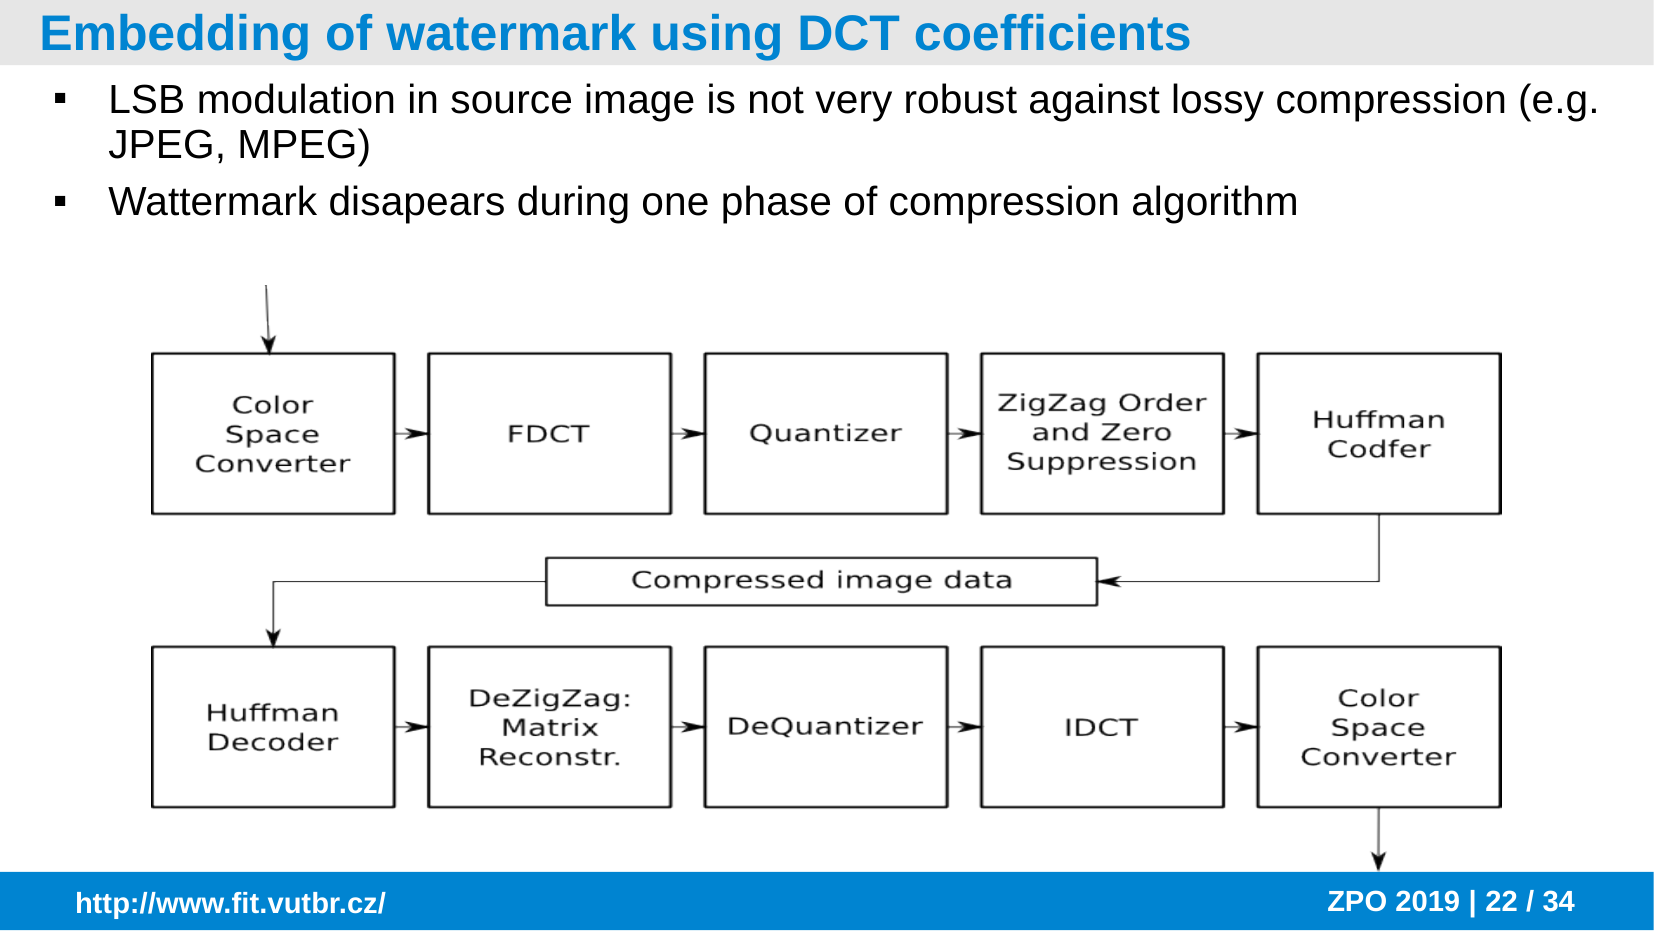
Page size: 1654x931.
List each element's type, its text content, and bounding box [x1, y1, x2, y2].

title Embedding of watermark using DCT coefficients [39, 4, 1615, 61]
list LSB modulation in source image is not very robust against lossy compression (e.g. JPEG, MPEG) Wattermark disapears during one phase of compression algorithm [37, 76, 1613, 863]
picture [151, 285, 1502, 872]
